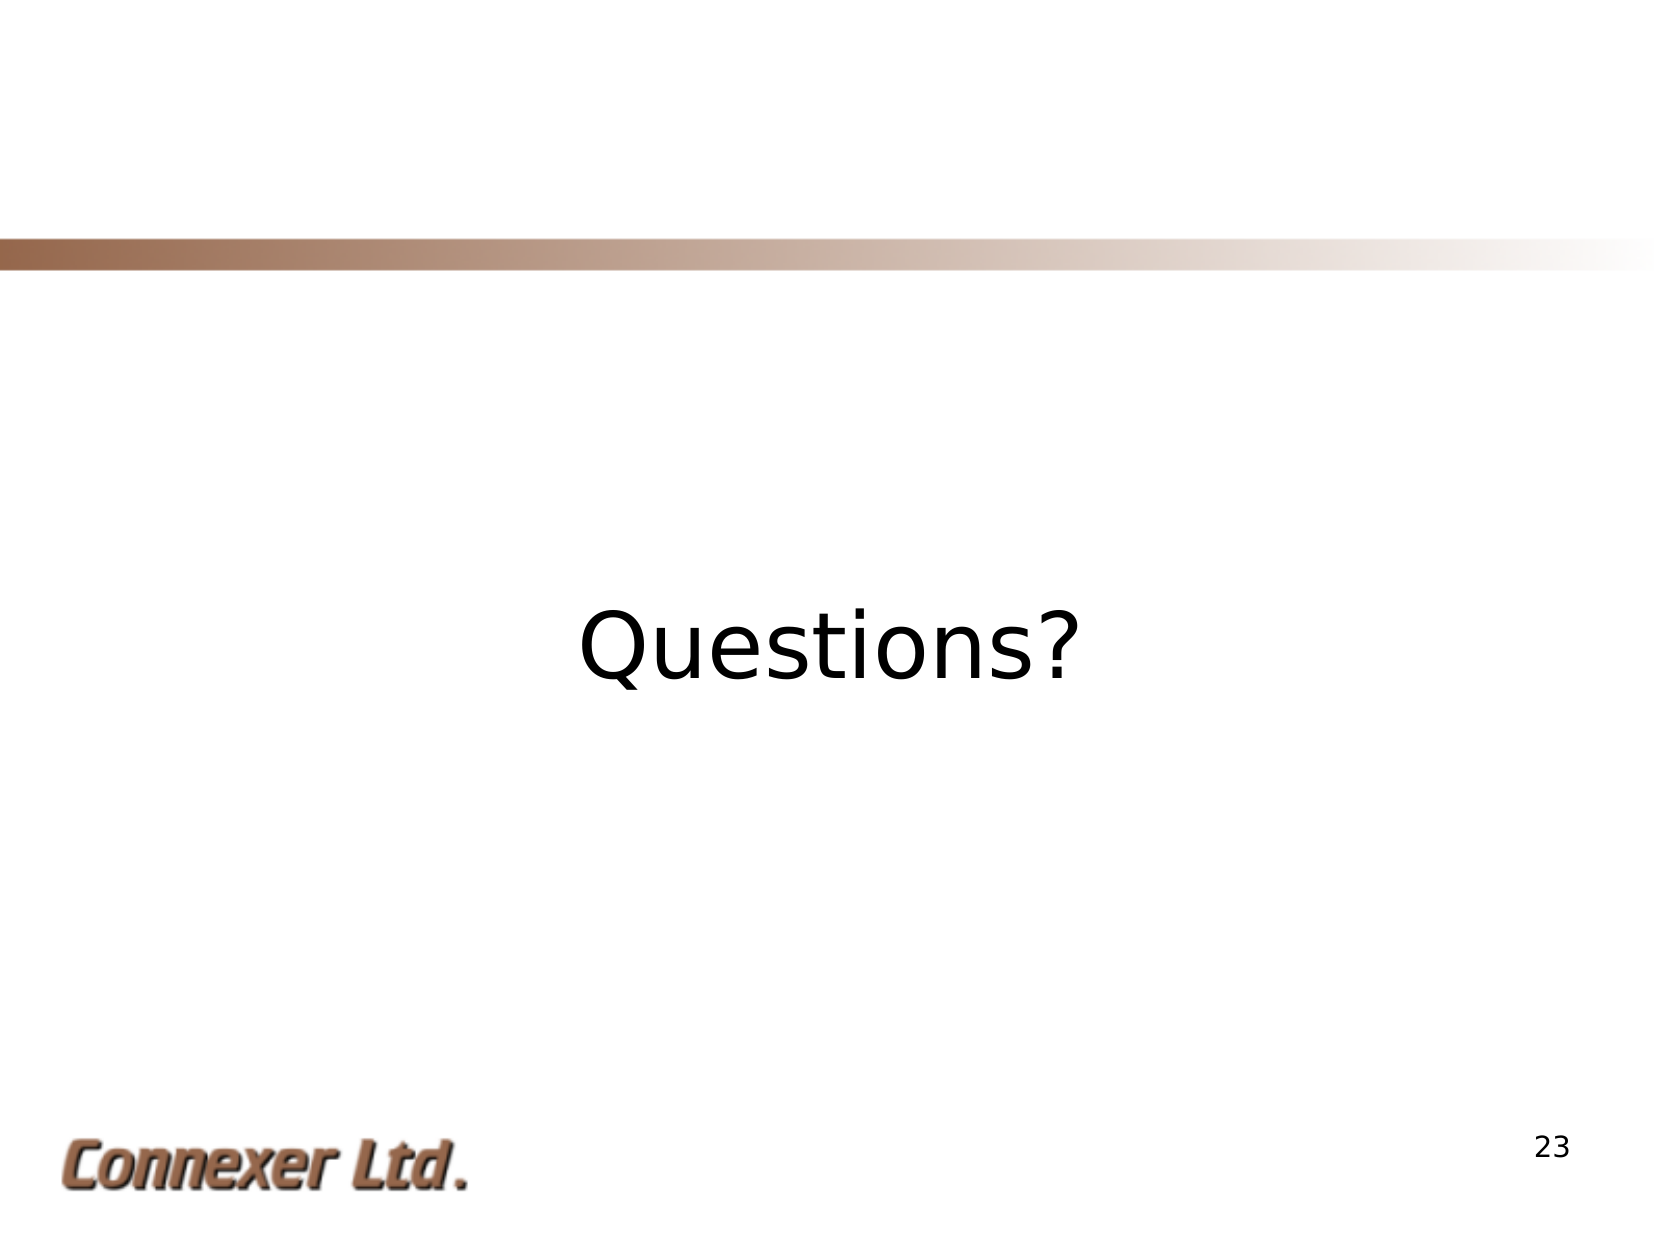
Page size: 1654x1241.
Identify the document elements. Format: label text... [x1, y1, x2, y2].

title Questions? [86, 542, 1576, 751]
picture [0, 0, 1654, 1241]
